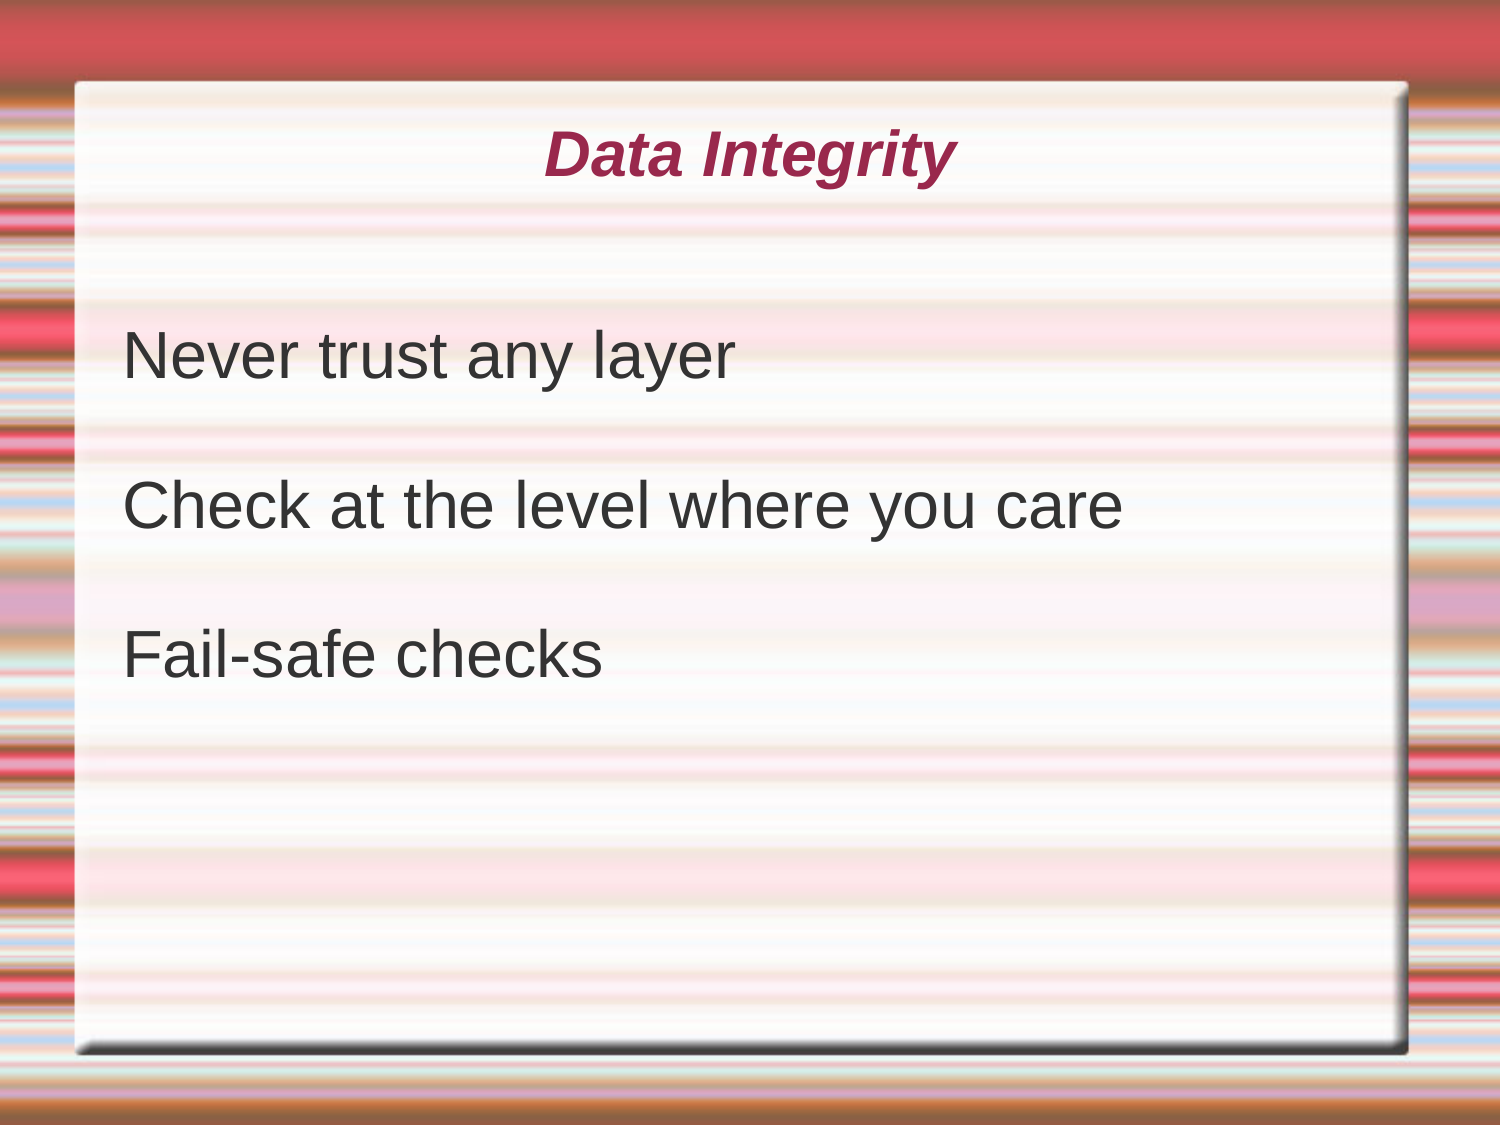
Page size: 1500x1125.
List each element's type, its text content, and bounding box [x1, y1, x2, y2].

picture [0, 0, 1500, 1125]
list Never trust any layer Check at the level where you care Fail-safe checks [122, 318, 1376, 1046]
title Data Integrity [110, 104, 1392, 292]
